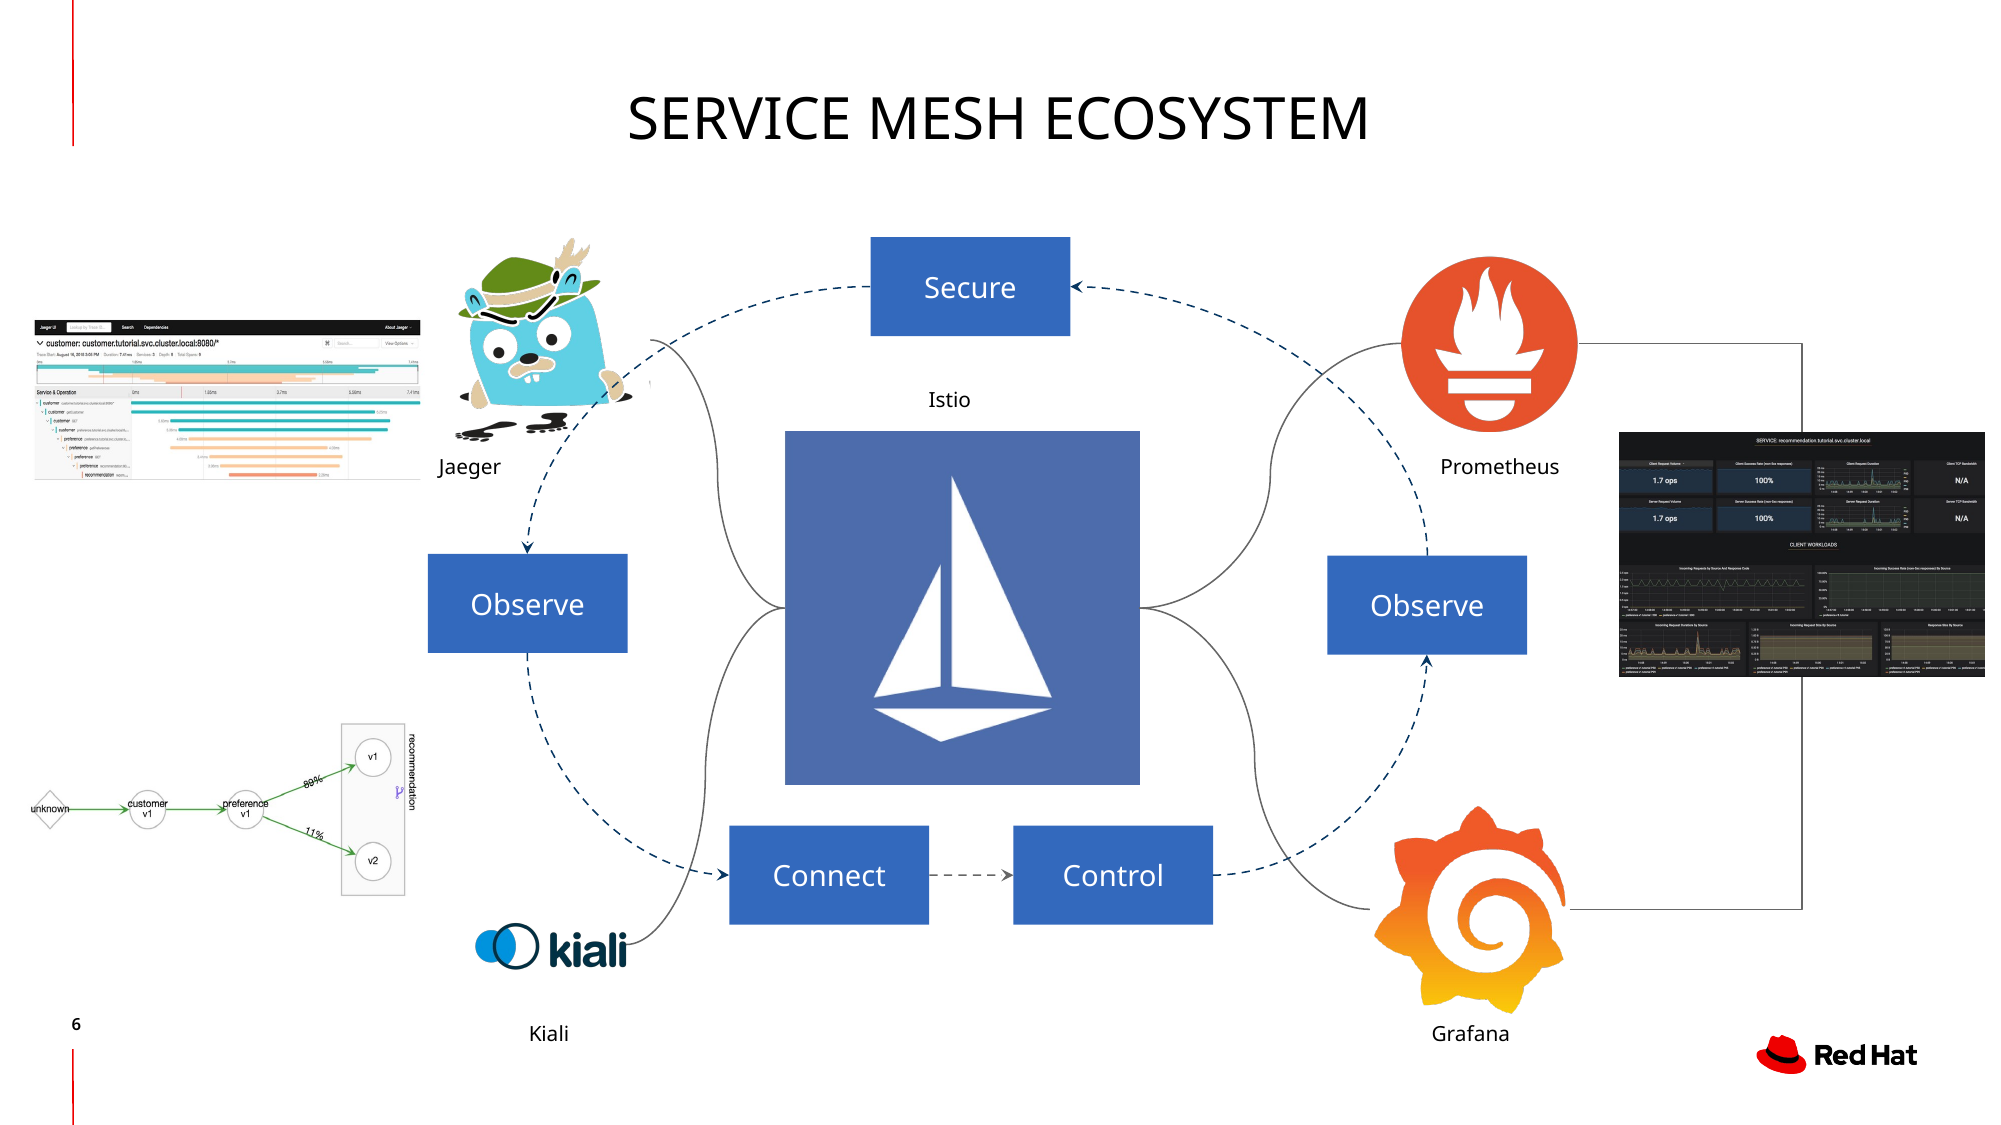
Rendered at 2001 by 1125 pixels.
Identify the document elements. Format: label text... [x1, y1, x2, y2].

text_box Kiali [472, 1005, 625, 1060]
text_box Observe [1327, 555, 1528, 655]
picture [784, 431, 1140, 785]
title SERVICE MESH ECOSYSTEM [180, 44, 1820, 189]
text_box Grafana [1372, 1005, 1570, 1060]
text_box Observe [427, 553, 628, 653]
text_box Control [1013, 825, 1214, 925]
picture [11, 671, 451, 917]
text_box Istio [913, 371, 1066, 426]
picture [450, 233, 651, 446]
picture [32, 316, 428, 493]
text_box Connect [729, 825, 930, 925]
picture [474, 884, 627, 1005]
text_box Secure [870, 237, 1071, 337]
picture [1401, 255, 1580, 432]
text_box Prometheus [1401, 438, 1599, 493]
picture [1619, 432, 1985, 677]
picture [1369, 805, 1570, 1014]
text_box Jaeger [423, 438, 577, 493]
picture [1756, 1035, 1917, 1074]
